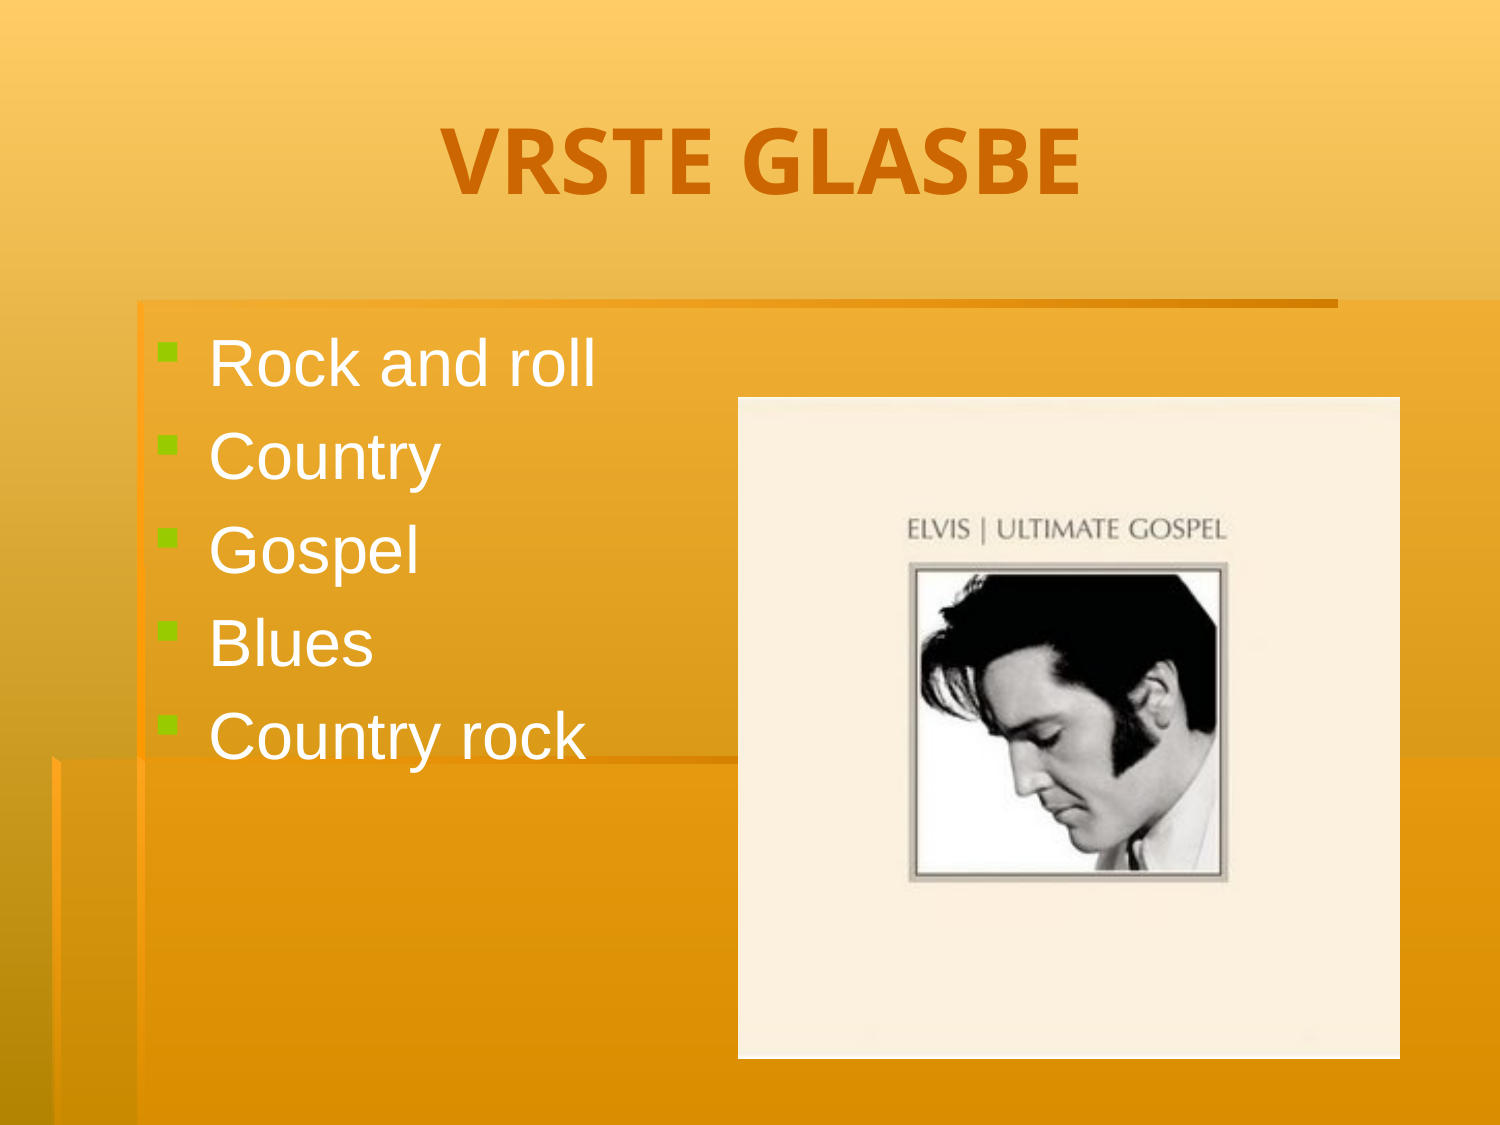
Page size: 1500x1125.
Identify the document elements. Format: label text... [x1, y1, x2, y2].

picture [738, 397, 1400, 1059]
list Rock and roll Country Gospel Blues Country rock [137, 312, 1451, 1000]
title VRSTE GLASBE [75, 40, 1451, 275]
